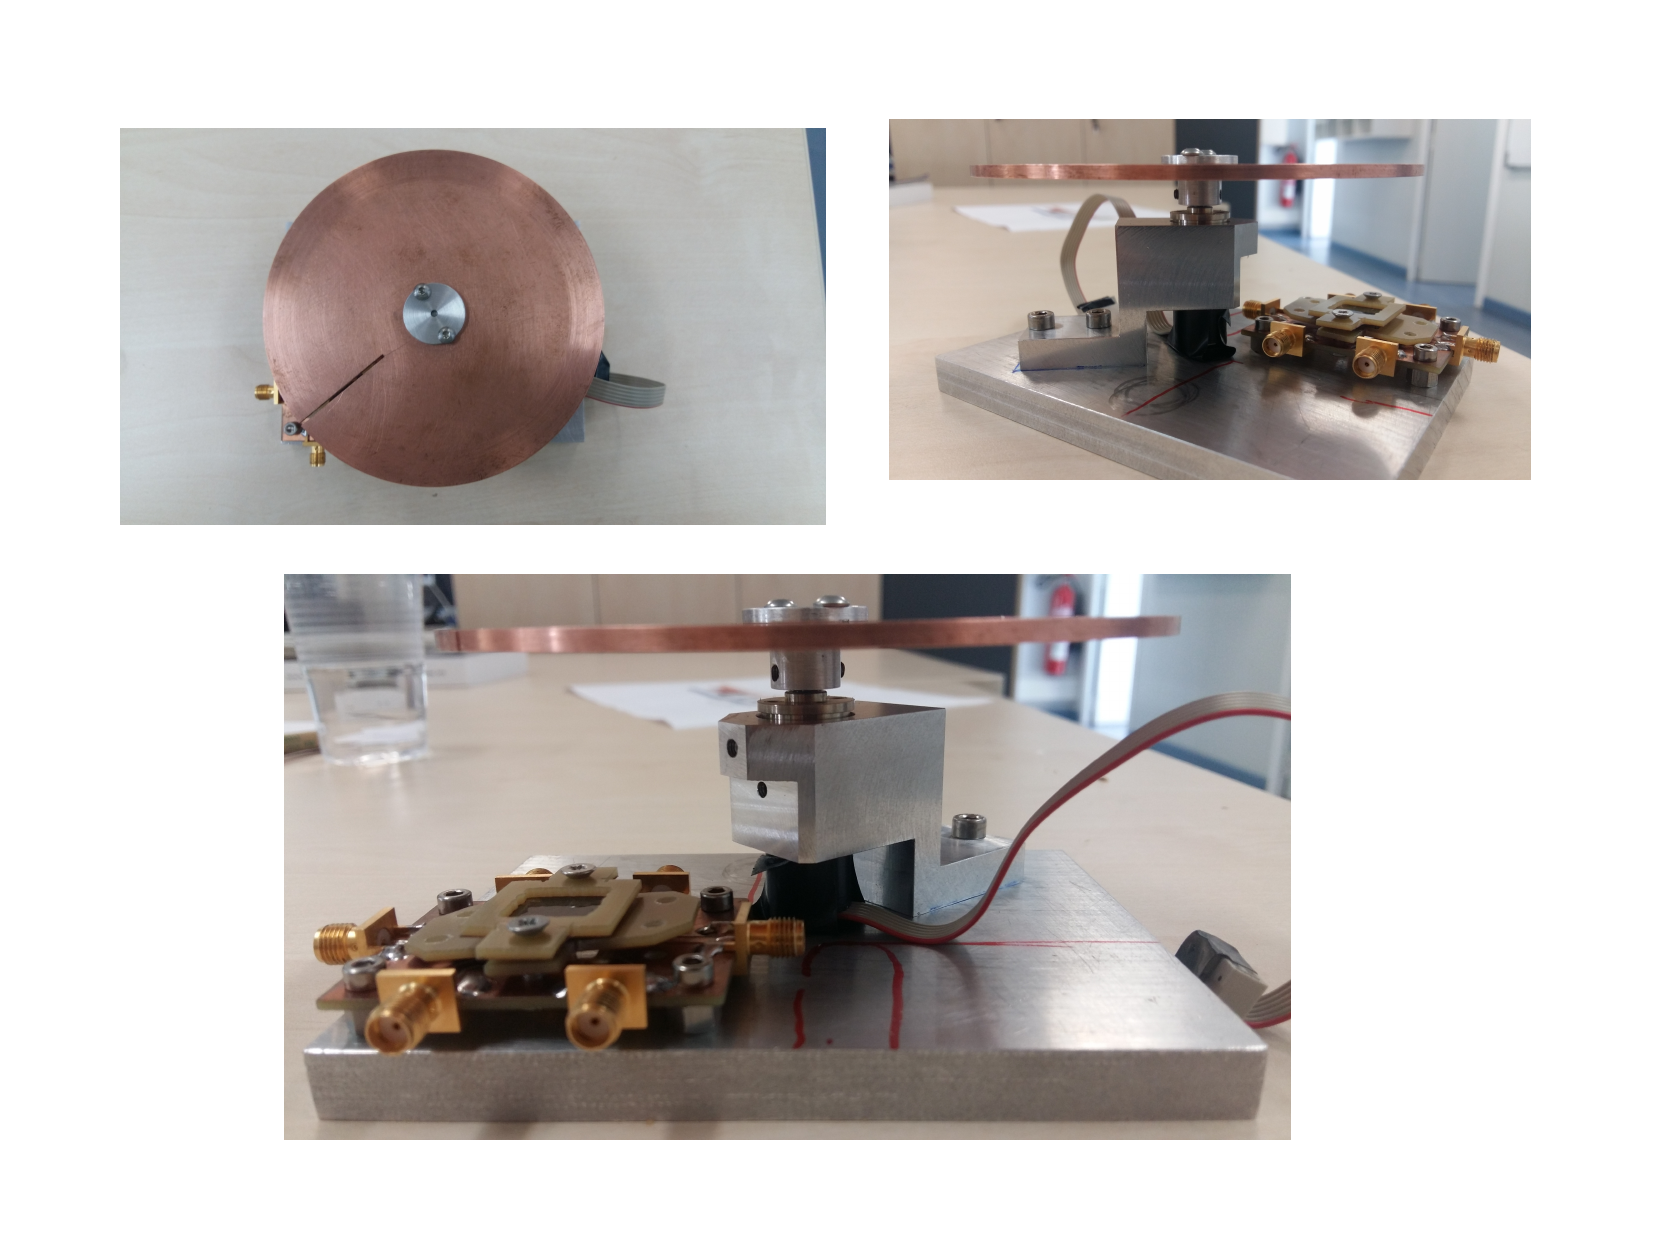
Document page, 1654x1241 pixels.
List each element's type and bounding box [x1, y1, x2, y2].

picture [120, 128, 826, 526]
picture [284, 574, 1291, 1141]
picture [889, 119, 1531, 481]
